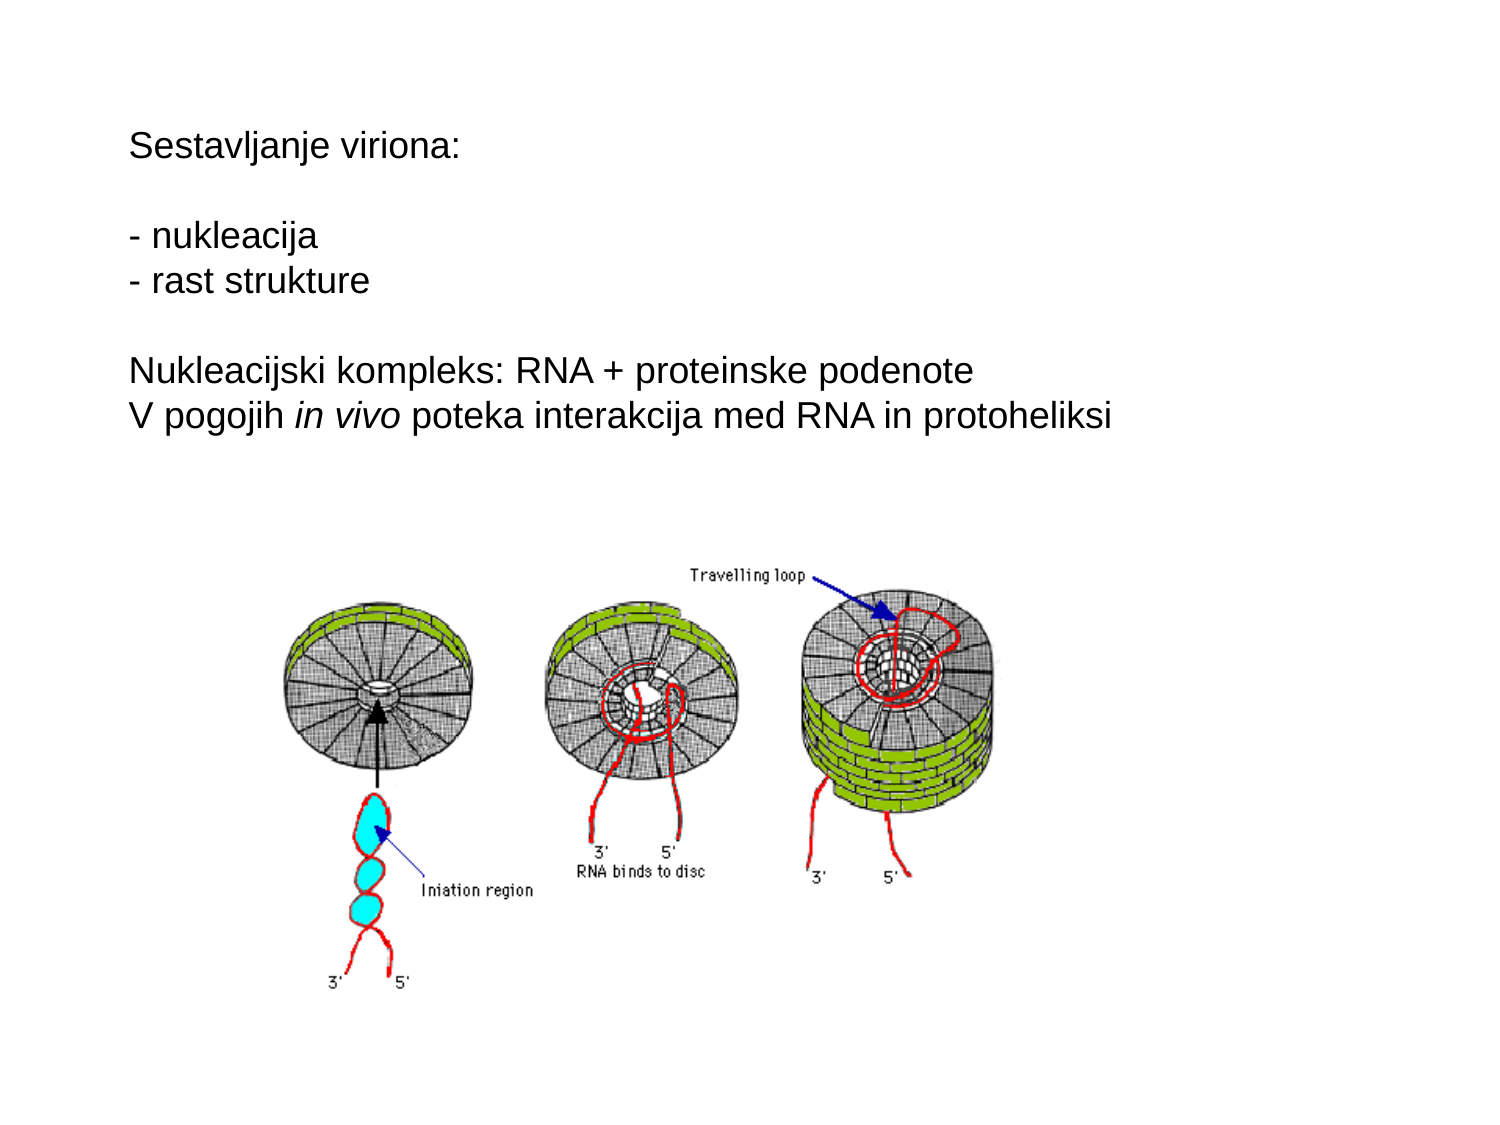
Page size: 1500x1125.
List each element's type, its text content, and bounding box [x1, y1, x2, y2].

text_box Sestavljanje viriona: - nukleacija - rast strukture Nukleacijski kompleks: RNA + proteinske podenote V pogojih in vivo poteka interakcija med RNA in protoheliksi [114, 113, 1128, 489]
picture [265, 550, 1010, 1014]
